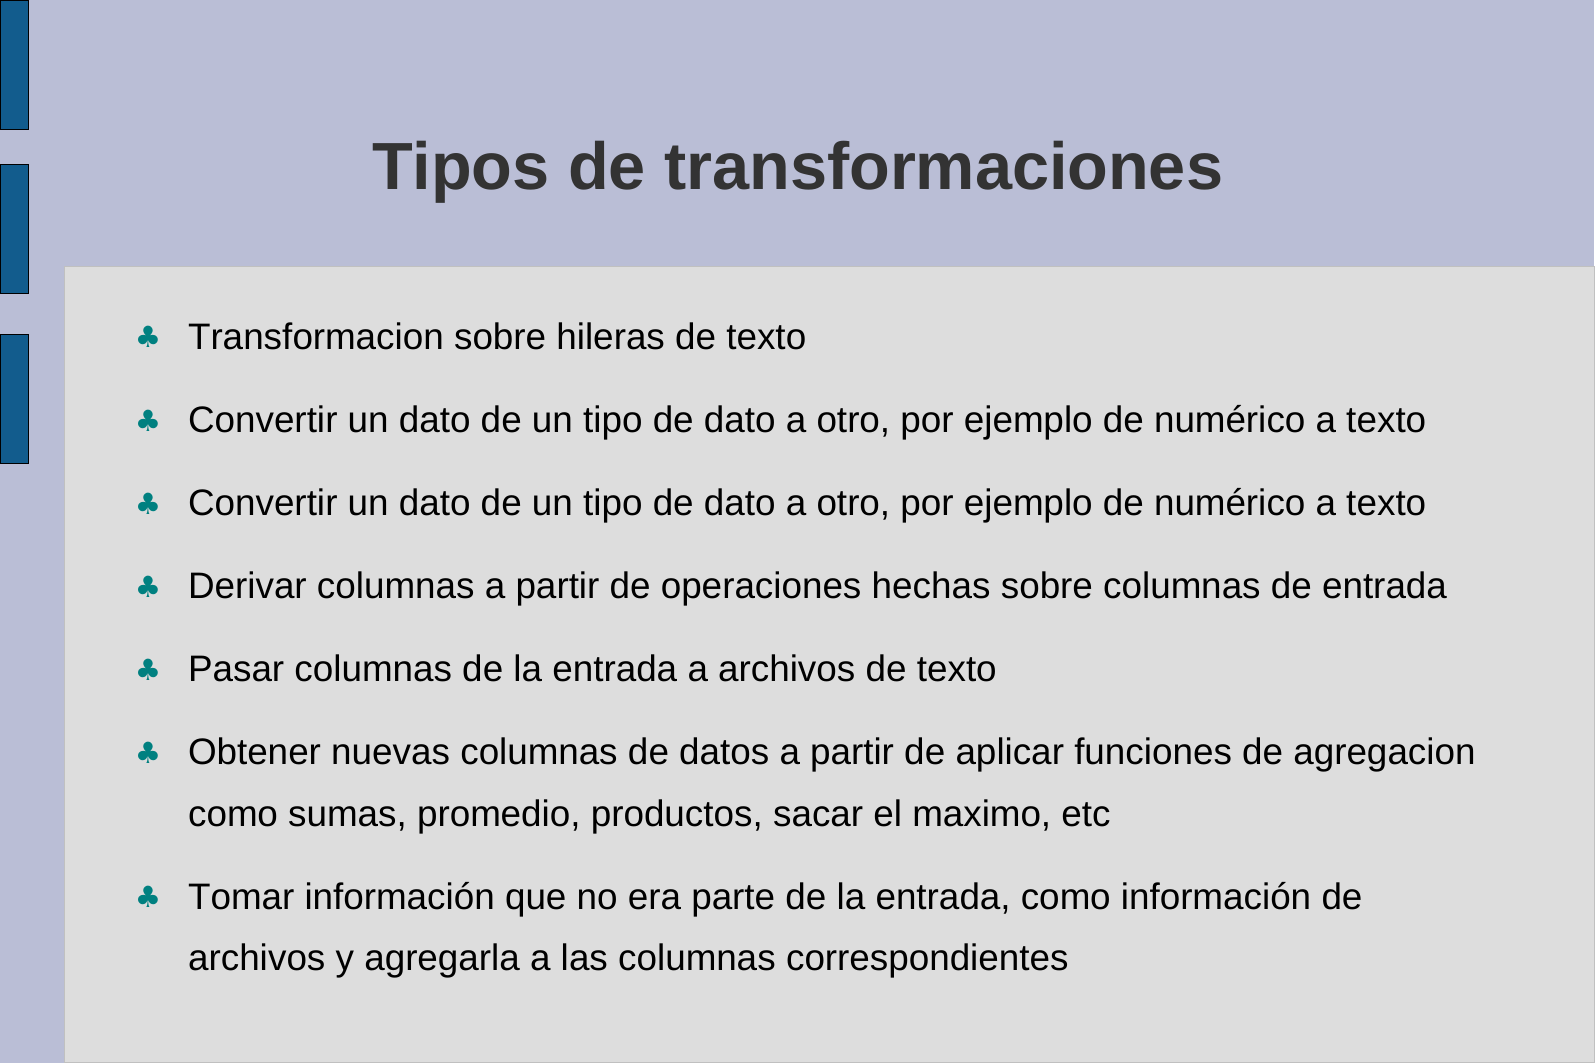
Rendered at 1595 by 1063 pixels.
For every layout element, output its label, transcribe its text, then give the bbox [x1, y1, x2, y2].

list Transformacion sobre hileras de texto Convertir un dato de un tipo de dato a otro, por ejemplo de numérico a texto Convertir un dato de un tipo de dato a otro, por ejemplo de numérico a texto Derivar columnas a partir de operaciones hechas sobre columnas de entrada Pasar columnas de la entrada a archivos de texto Obtener nuevas columnas de datos a partir de aplicar funciones de agregacion como sumas, promedio, productos, sacar el maximo, etc Tomar información que no era parte de la entrada, como información de archivos y agregarla a las columnas correspondientes [117, 295, 1479, 966]
title Tipos de transformaciones [117, 78, 1479, 256]
